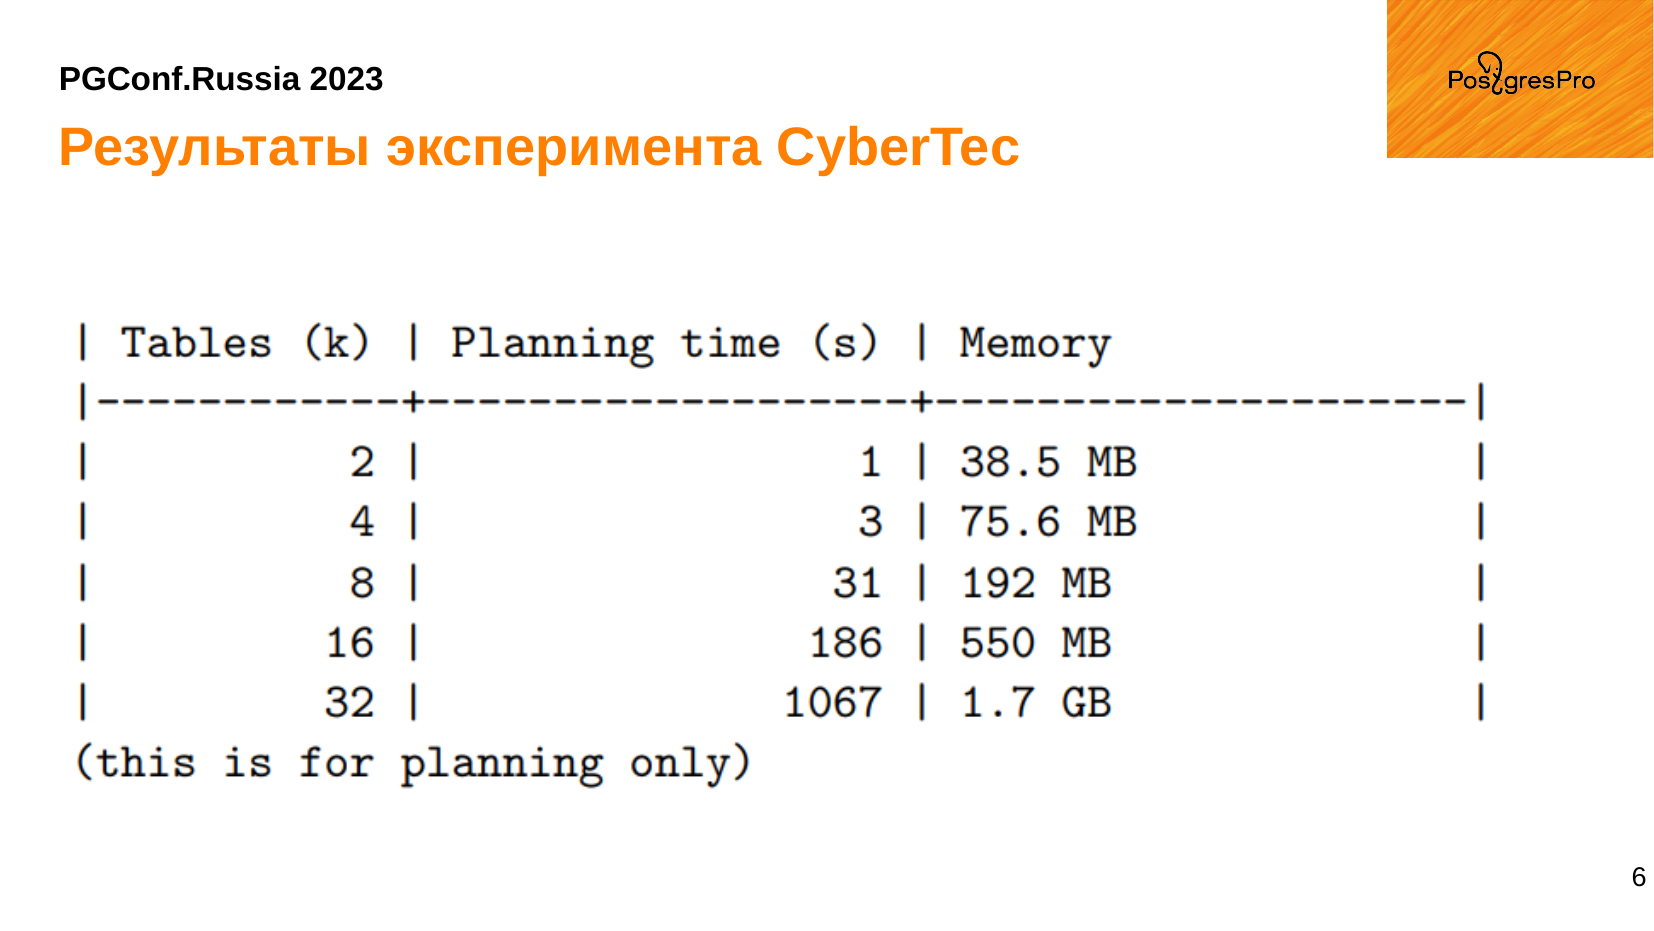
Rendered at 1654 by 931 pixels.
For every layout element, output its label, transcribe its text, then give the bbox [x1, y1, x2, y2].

picture [59, 282, 1506, 804]
text_box PGConf.Russia 2023 [58, 47, 1388, 107]
slide_number <number> [1547, 859, 1647, 931]
text_box Результаты эксперимента CyberTec [58, 112, 1388, 175]
picture [1387, 0, 1654, 158]
